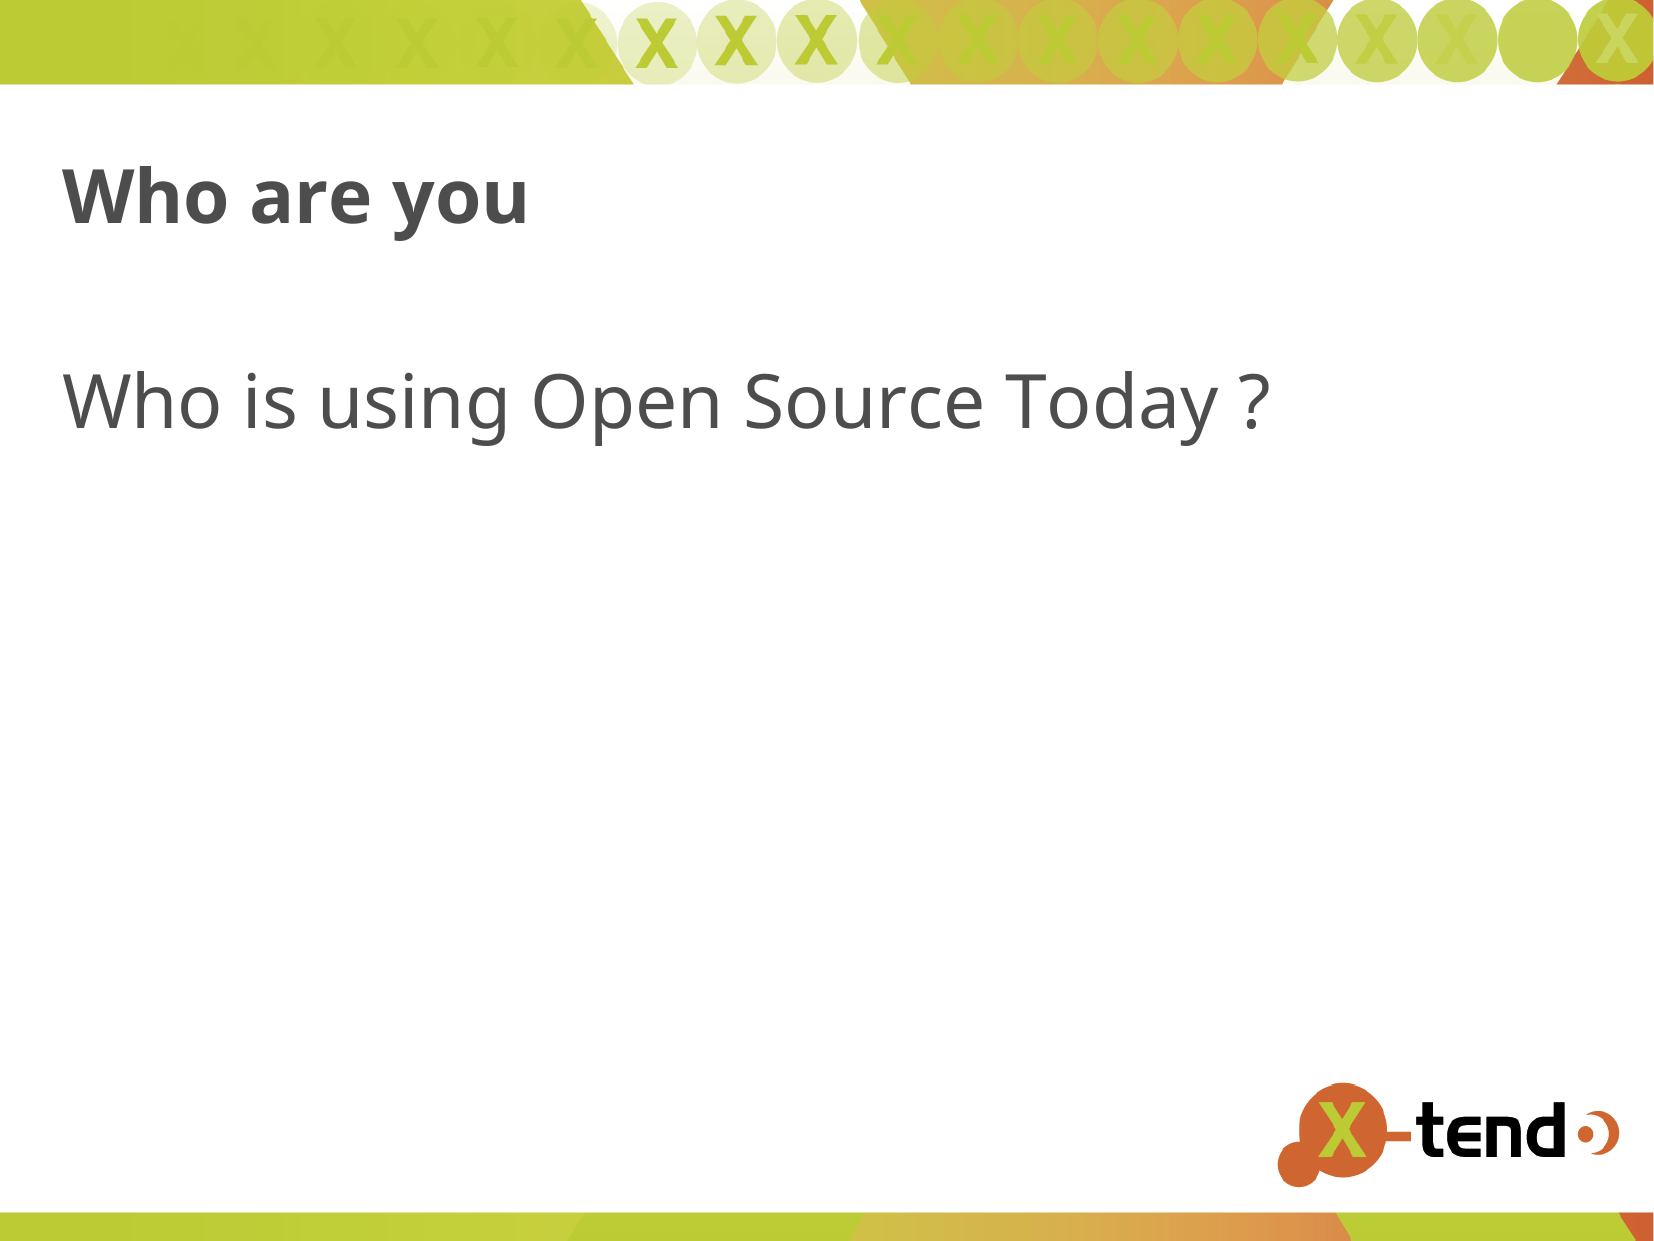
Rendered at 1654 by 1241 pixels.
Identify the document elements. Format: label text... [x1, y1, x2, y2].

picture [0, 0, 1654, 1241]
text_box Who are you Who is using Open Source Today ? [47, 135, 1414, 970]
